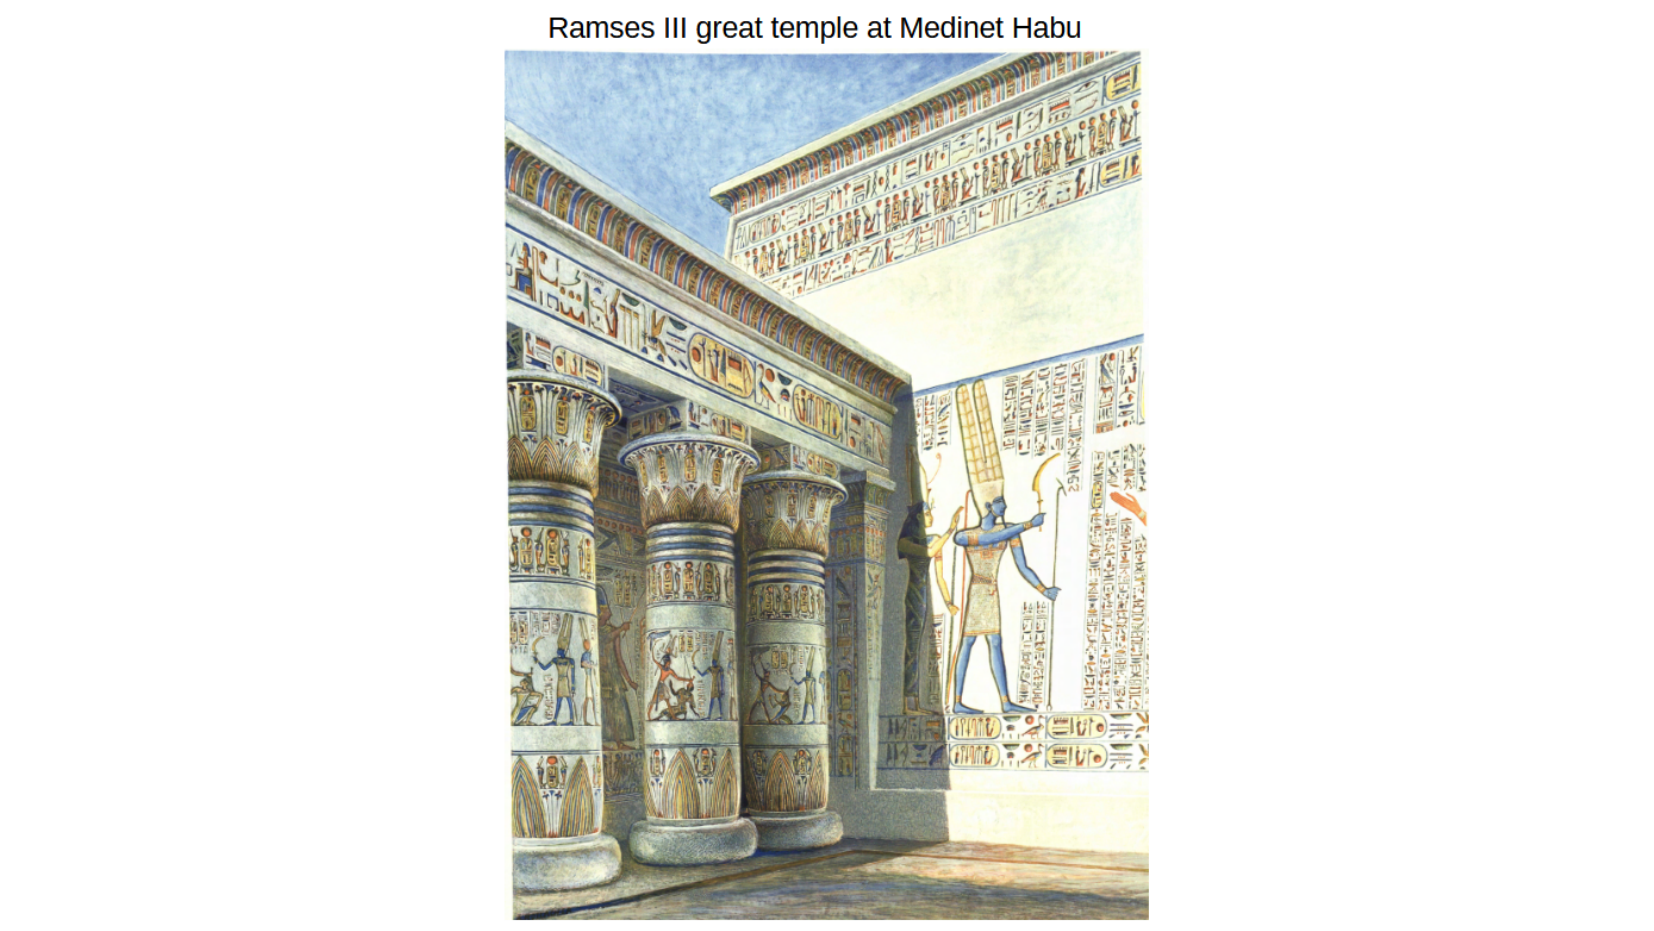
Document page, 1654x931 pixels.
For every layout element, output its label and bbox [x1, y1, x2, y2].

picture [482, 1, 1174, 931]
